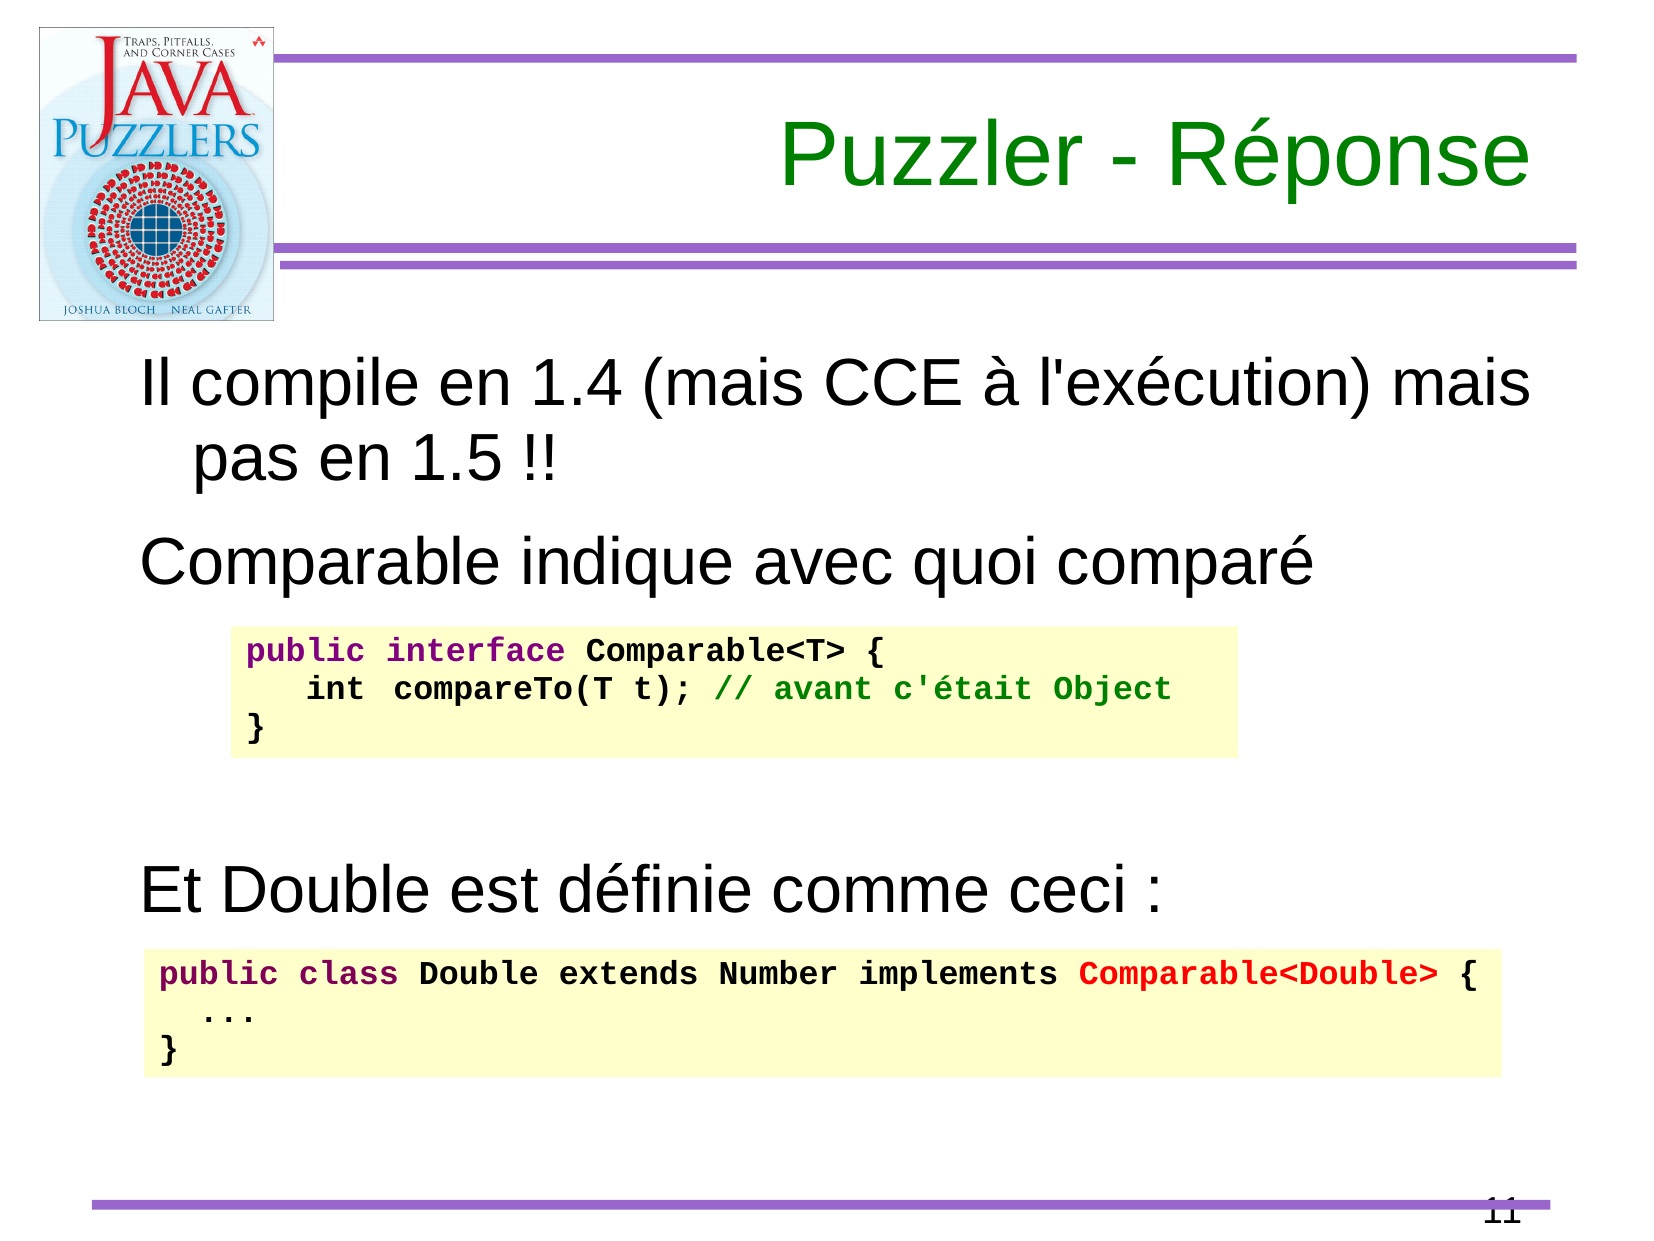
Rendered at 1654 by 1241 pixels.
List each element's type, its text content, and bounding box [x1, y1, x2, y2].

list Il compile en 1.4 (mais CCE à l'exécution) mais pas en 1.5 !! Comparable indique avec quoi comparé Et Double est définie comme ceci : [121, 344, 1534, 934]
text_box public class Double extends Number implements Comparable<Double> { ... } [144, 949, 1502, 1077]
picture [39, 27, 274, 321]
title Puzzler - Réponse [274, 49, 1534, 257]
text_box public interface Comparable<T> { int compareTo(T t); // avant c'était Object } [231, 626, 1238, 758]
